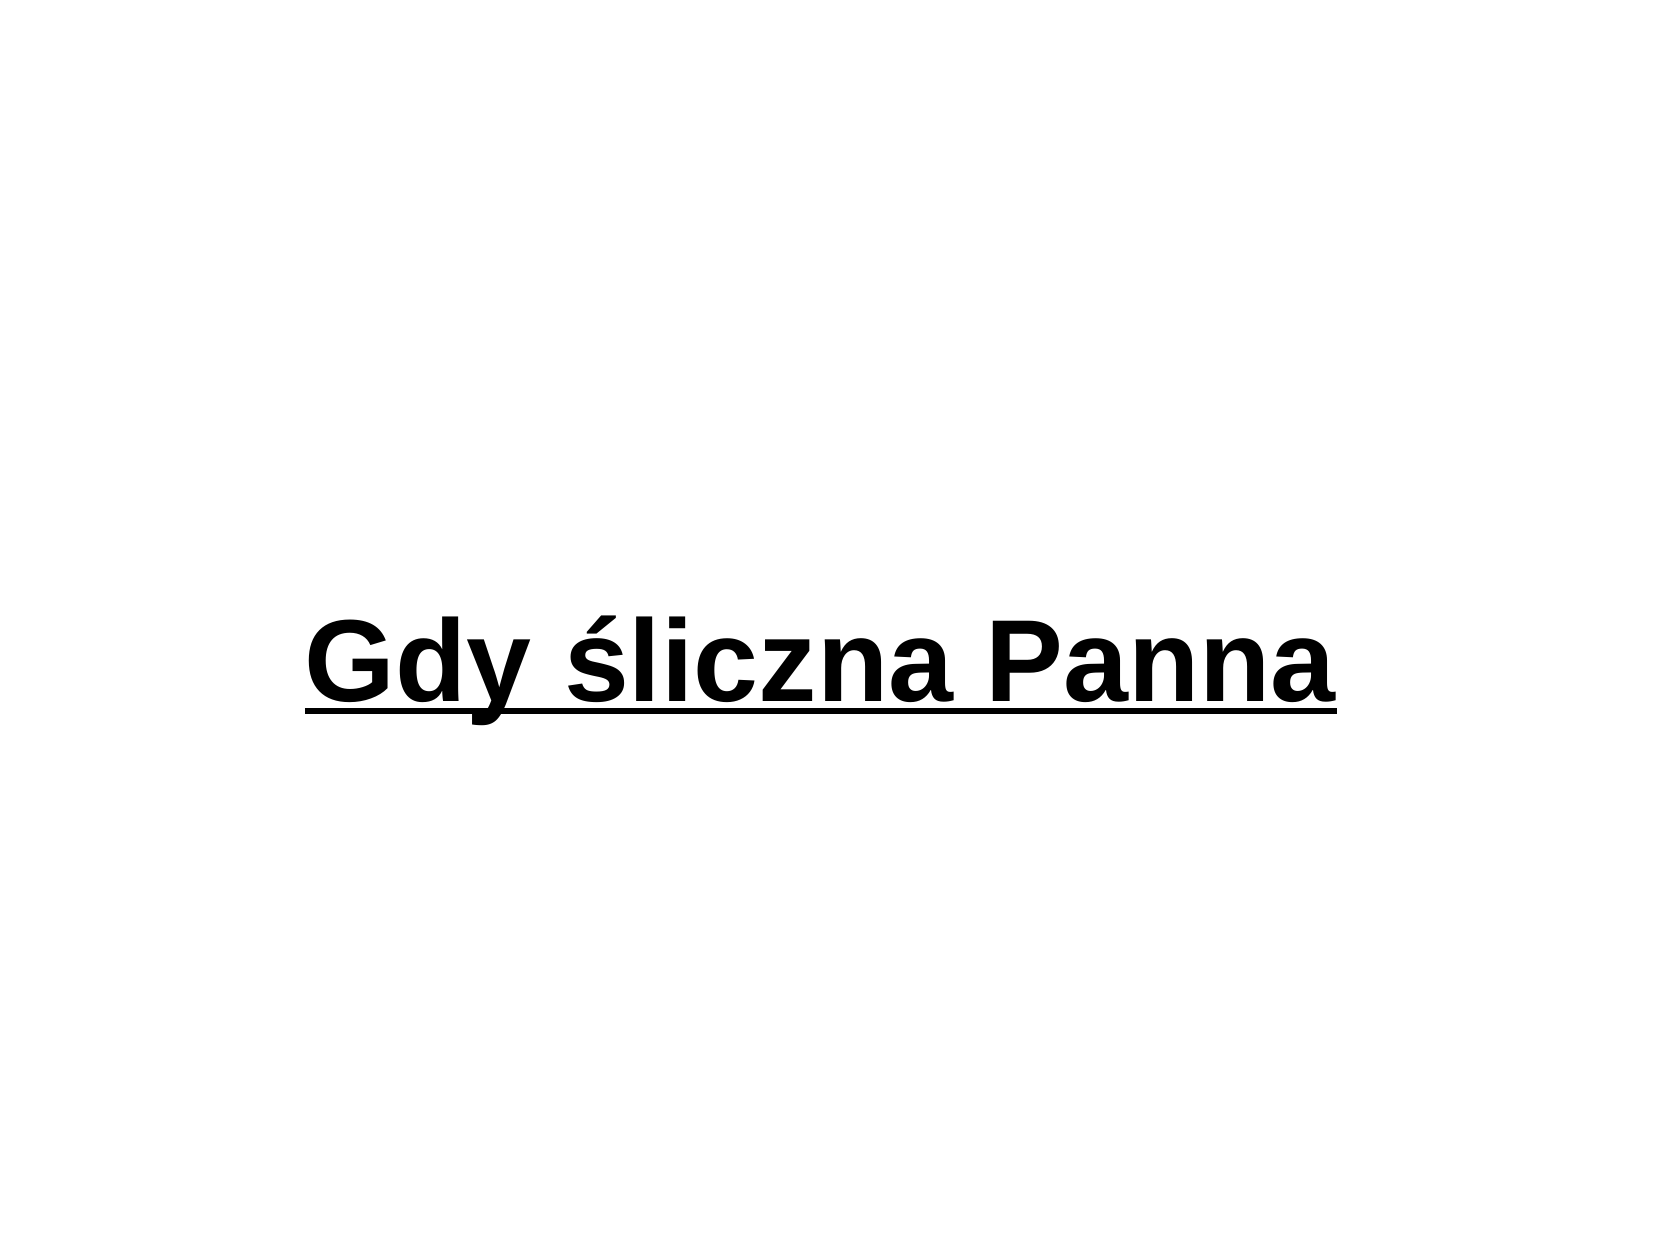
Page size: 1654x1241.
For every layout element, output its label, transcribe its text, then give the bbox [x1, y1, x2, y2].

subtitle Gdy śliczna Panna [0, 527, 1642, 713]
